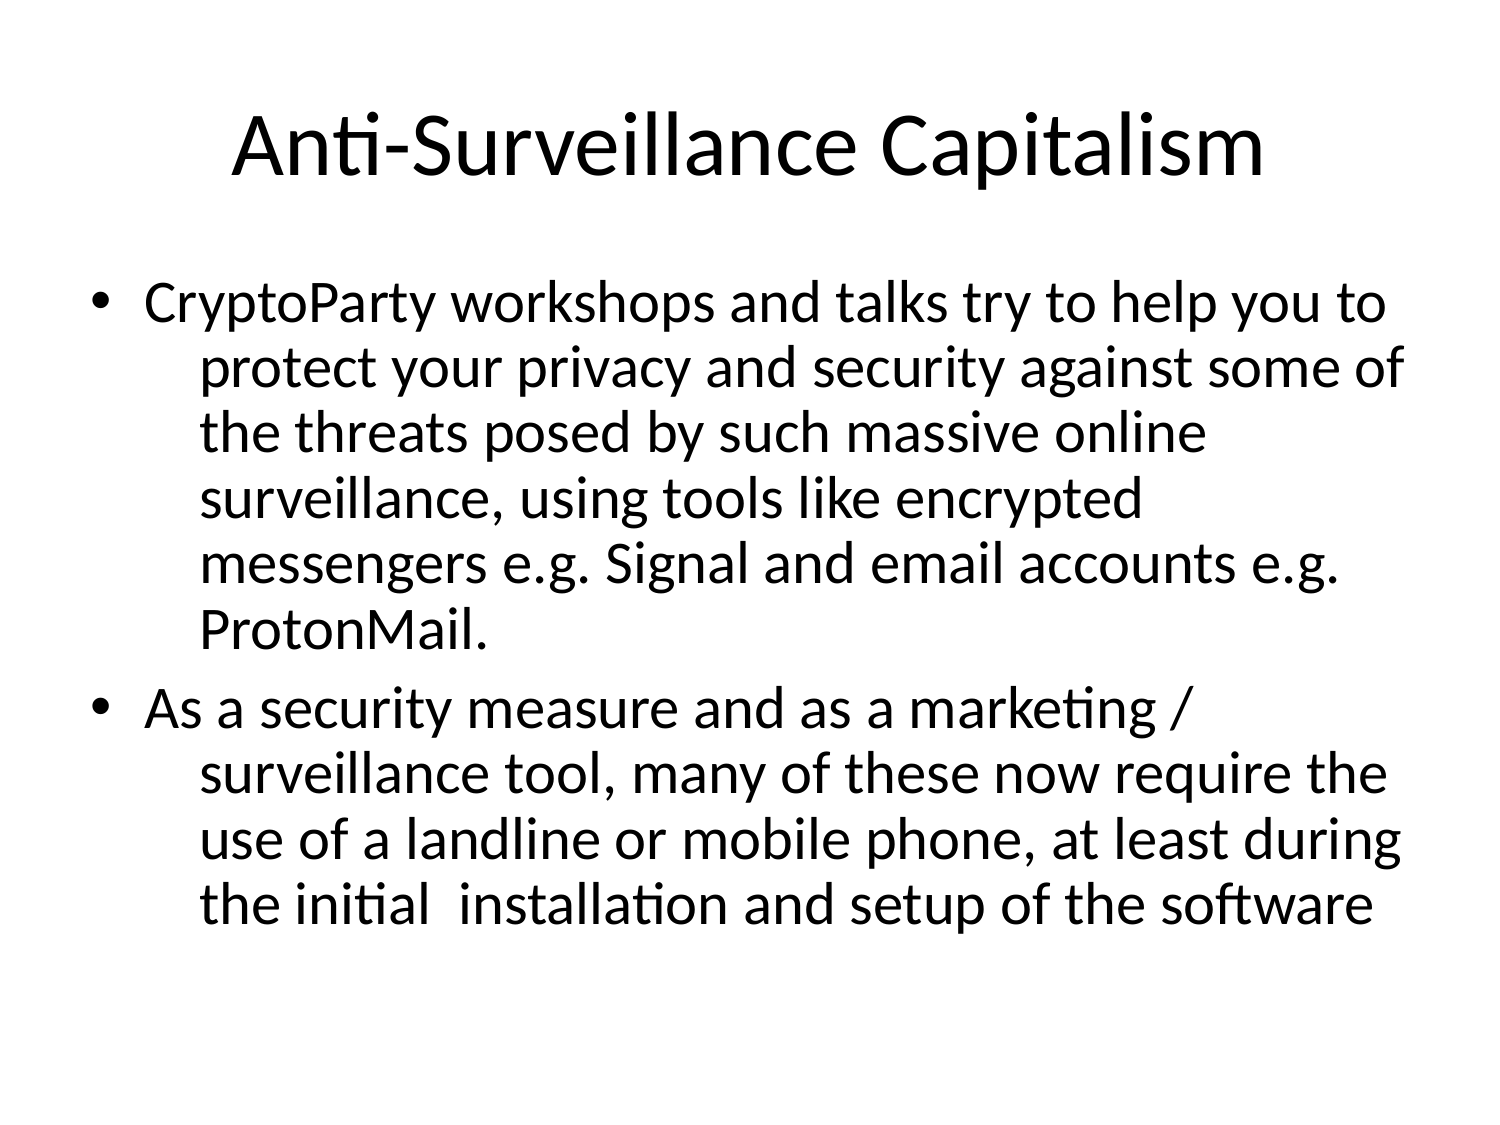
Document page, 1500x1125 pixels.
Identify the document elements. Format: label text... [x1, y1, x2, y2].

list CryptoParty workshops and talks try to help you to protect your privacy and security against some of the threats posed by such massive online surveillance, using tools like encrypted messengers e.g. Signal and email accounts e.g. ProtonMail. As a security measure and as a marketing / surveillance tool, many of these now require the use of a landline or mobile phone, at least during the initial installation and setup of the software [75, 262, 1426, 1005]
title Anti-Surveillance Capitalism [75, 45, 1426, 233]
